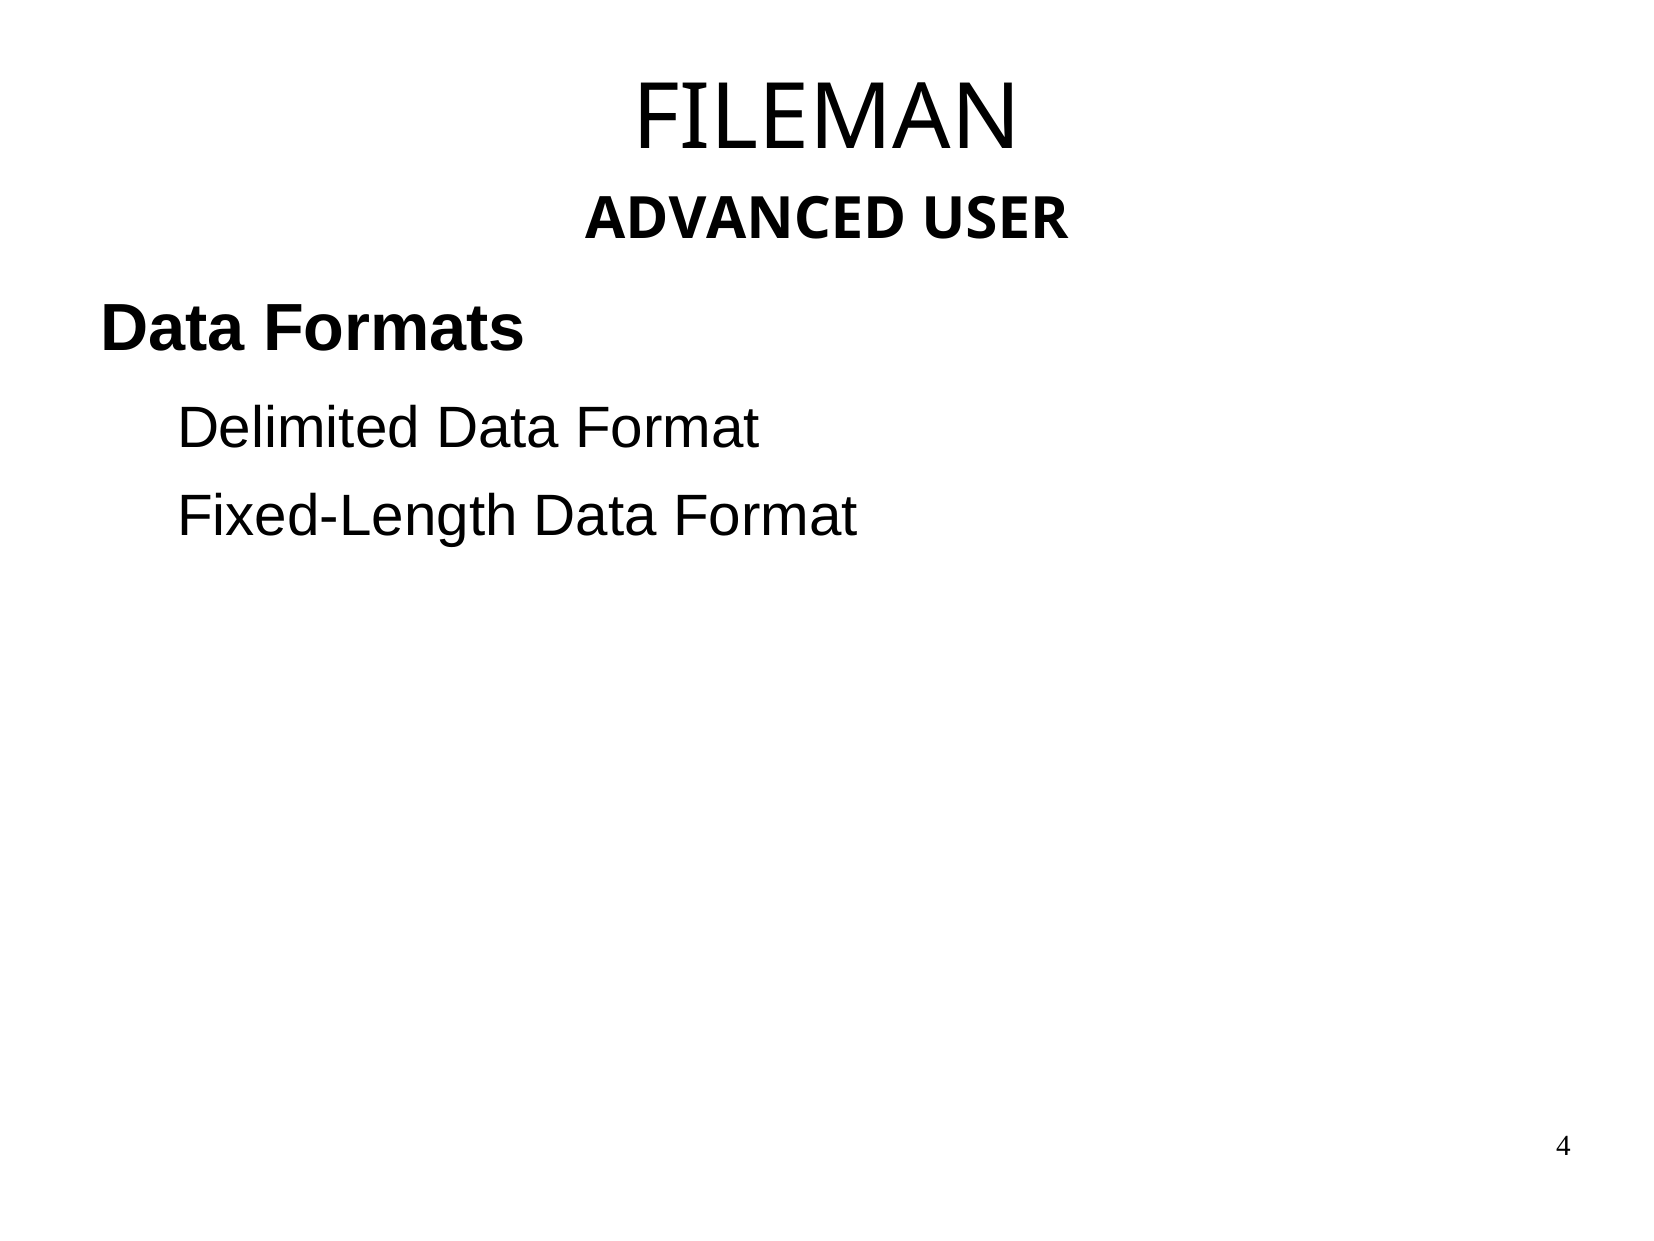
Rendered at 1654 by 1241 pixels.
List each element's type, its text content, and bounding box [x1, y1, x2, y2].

title FILEMAN ADVANCED USER [82, 47, 1571, 259]
list Data Formats Delimited Data Format Fixed-Length Data Format [82, 290, 1571, 1094]
